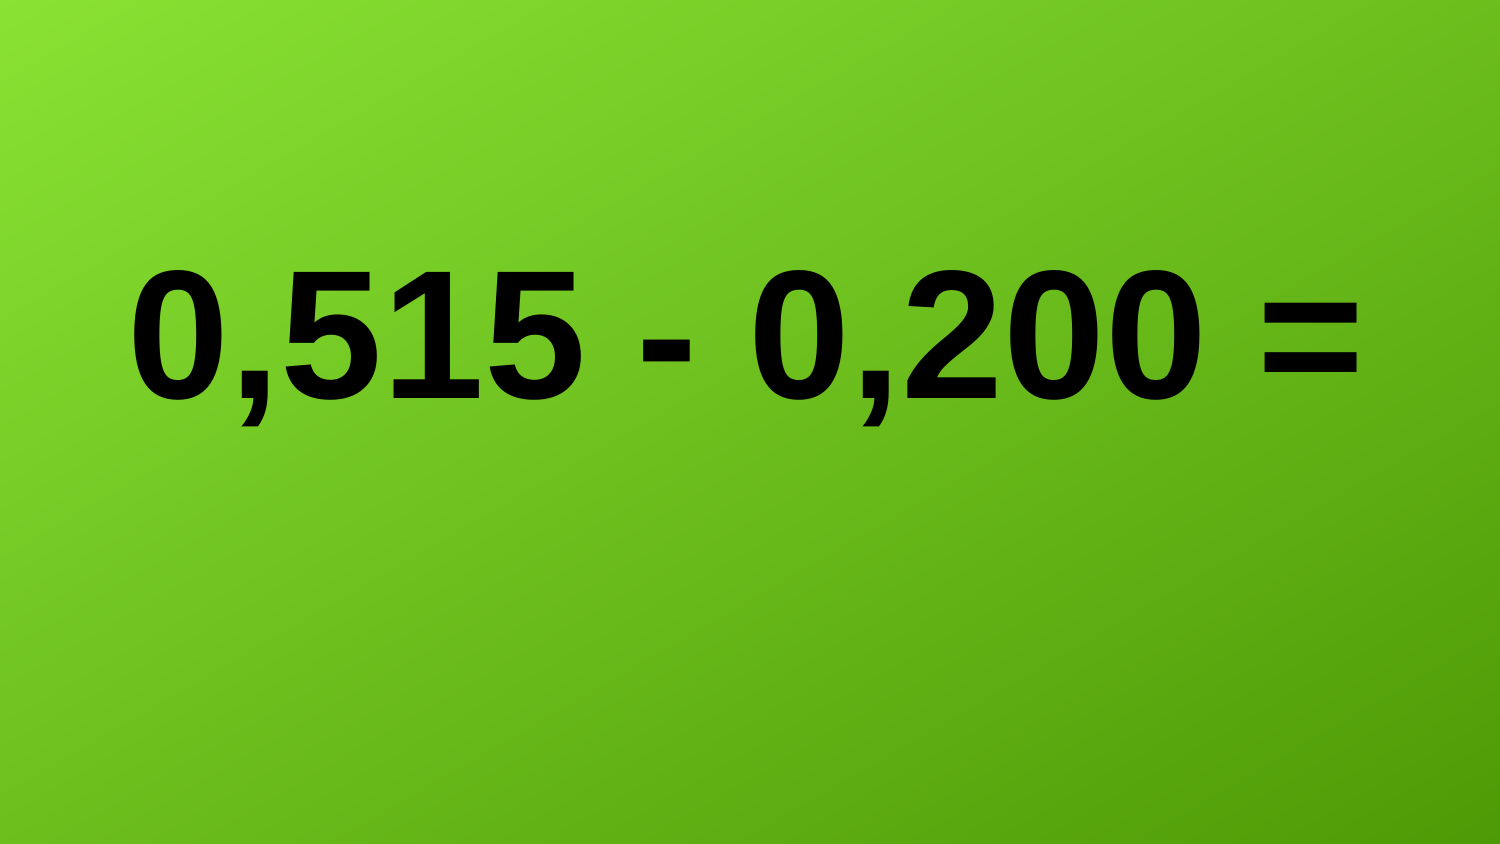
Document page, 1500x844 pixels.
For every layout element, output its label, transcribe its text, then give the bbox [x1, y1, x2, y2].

title 0,515 - 0,200 = [112, 259, 1388, 451]
